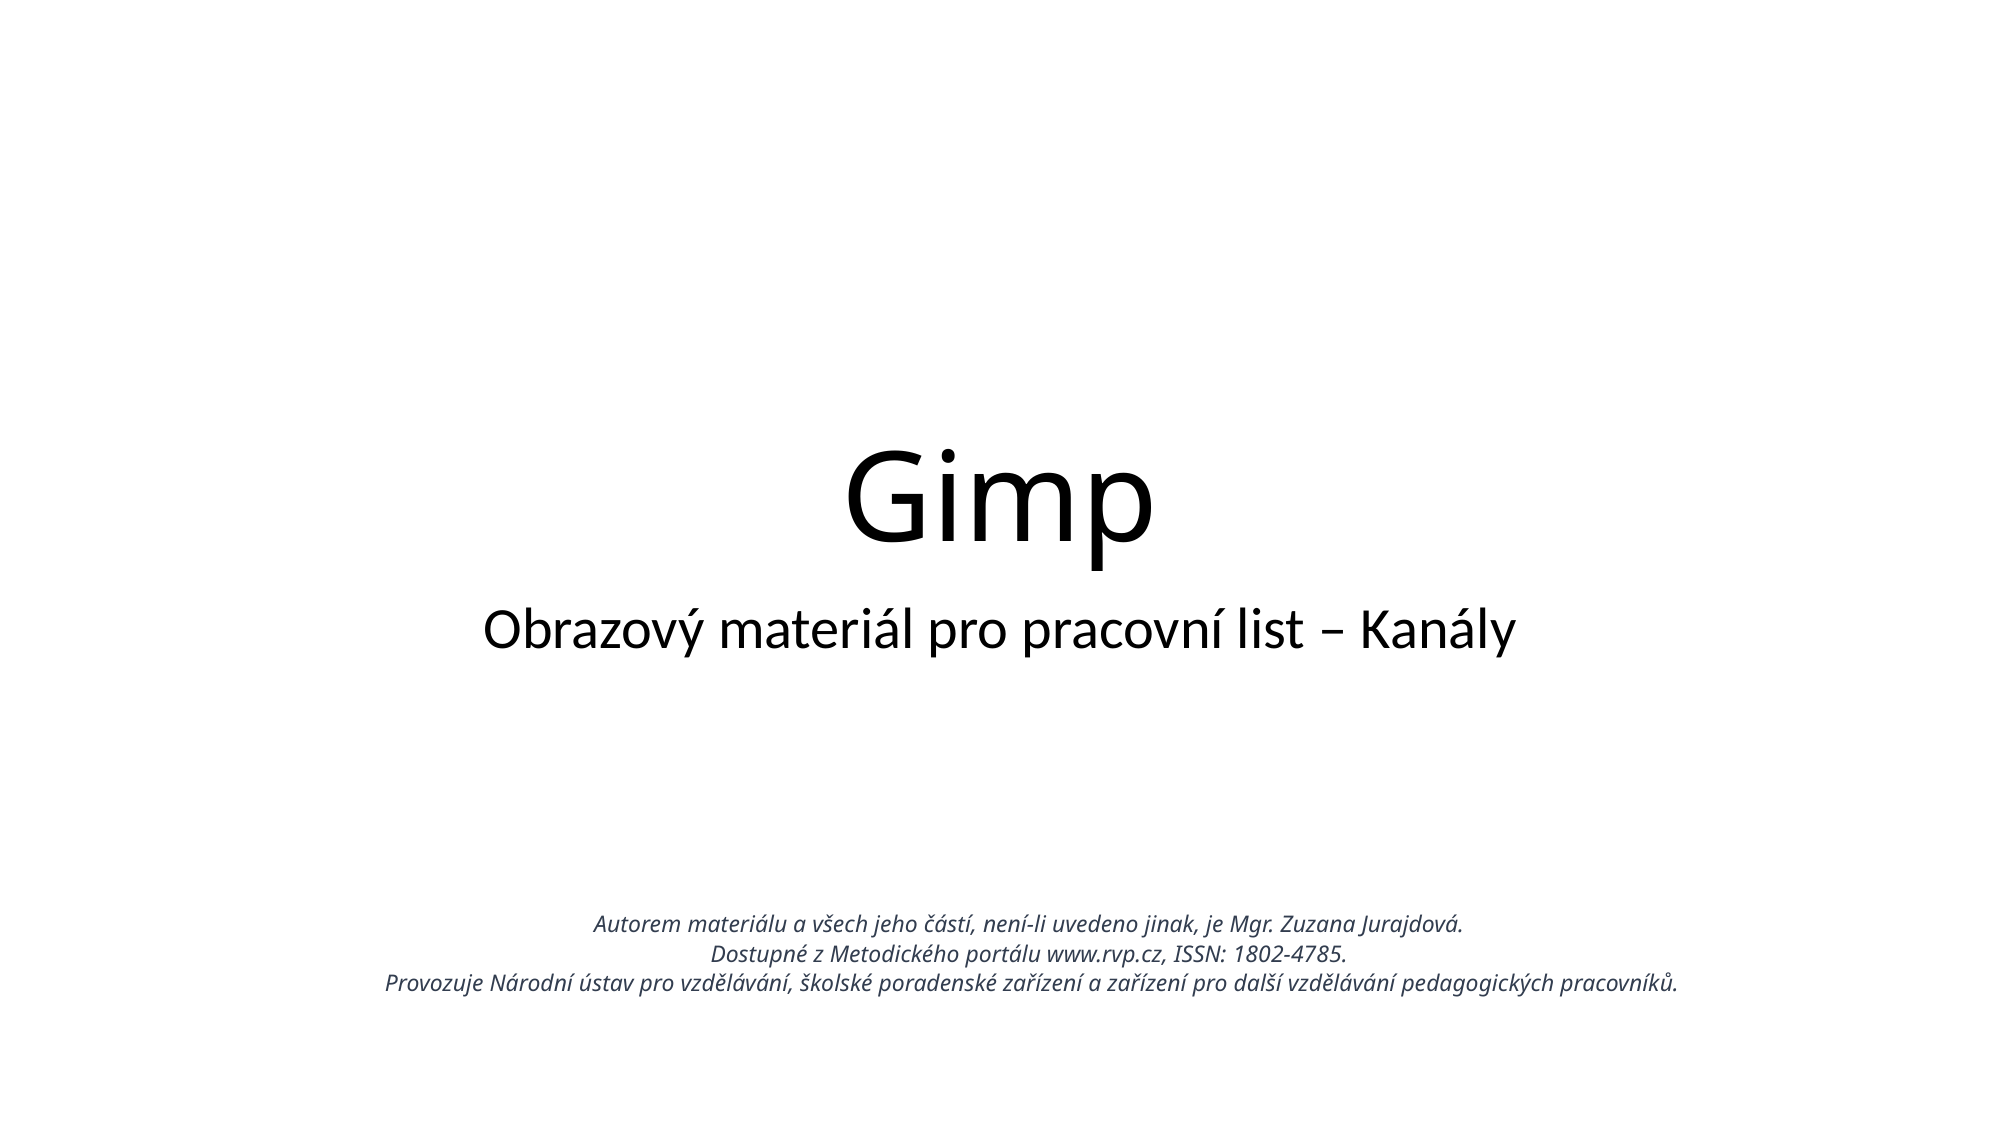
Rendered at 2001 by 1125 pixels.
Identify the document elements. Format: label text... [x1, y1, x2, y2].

title Gimp [249, 184, 1750, 576]
subtitle Obrazový materiál pro pracovní list – Kanály [249, 590, 1750, 863]
text_box Autorem materiálu a všech jeho částí, není-li uvedeno jinak, je Mgr. Zuzana Jurajdová. Dostupné z Metodického portálu www.rvp.cz, ISSN: 1802-4785. Provozuje Národní ústav pro vzdělávání, školské poradenské zařízení a zařízení pro další vzdělávání pedagogických pracovníků. [66, 901, 2000, 1004]
